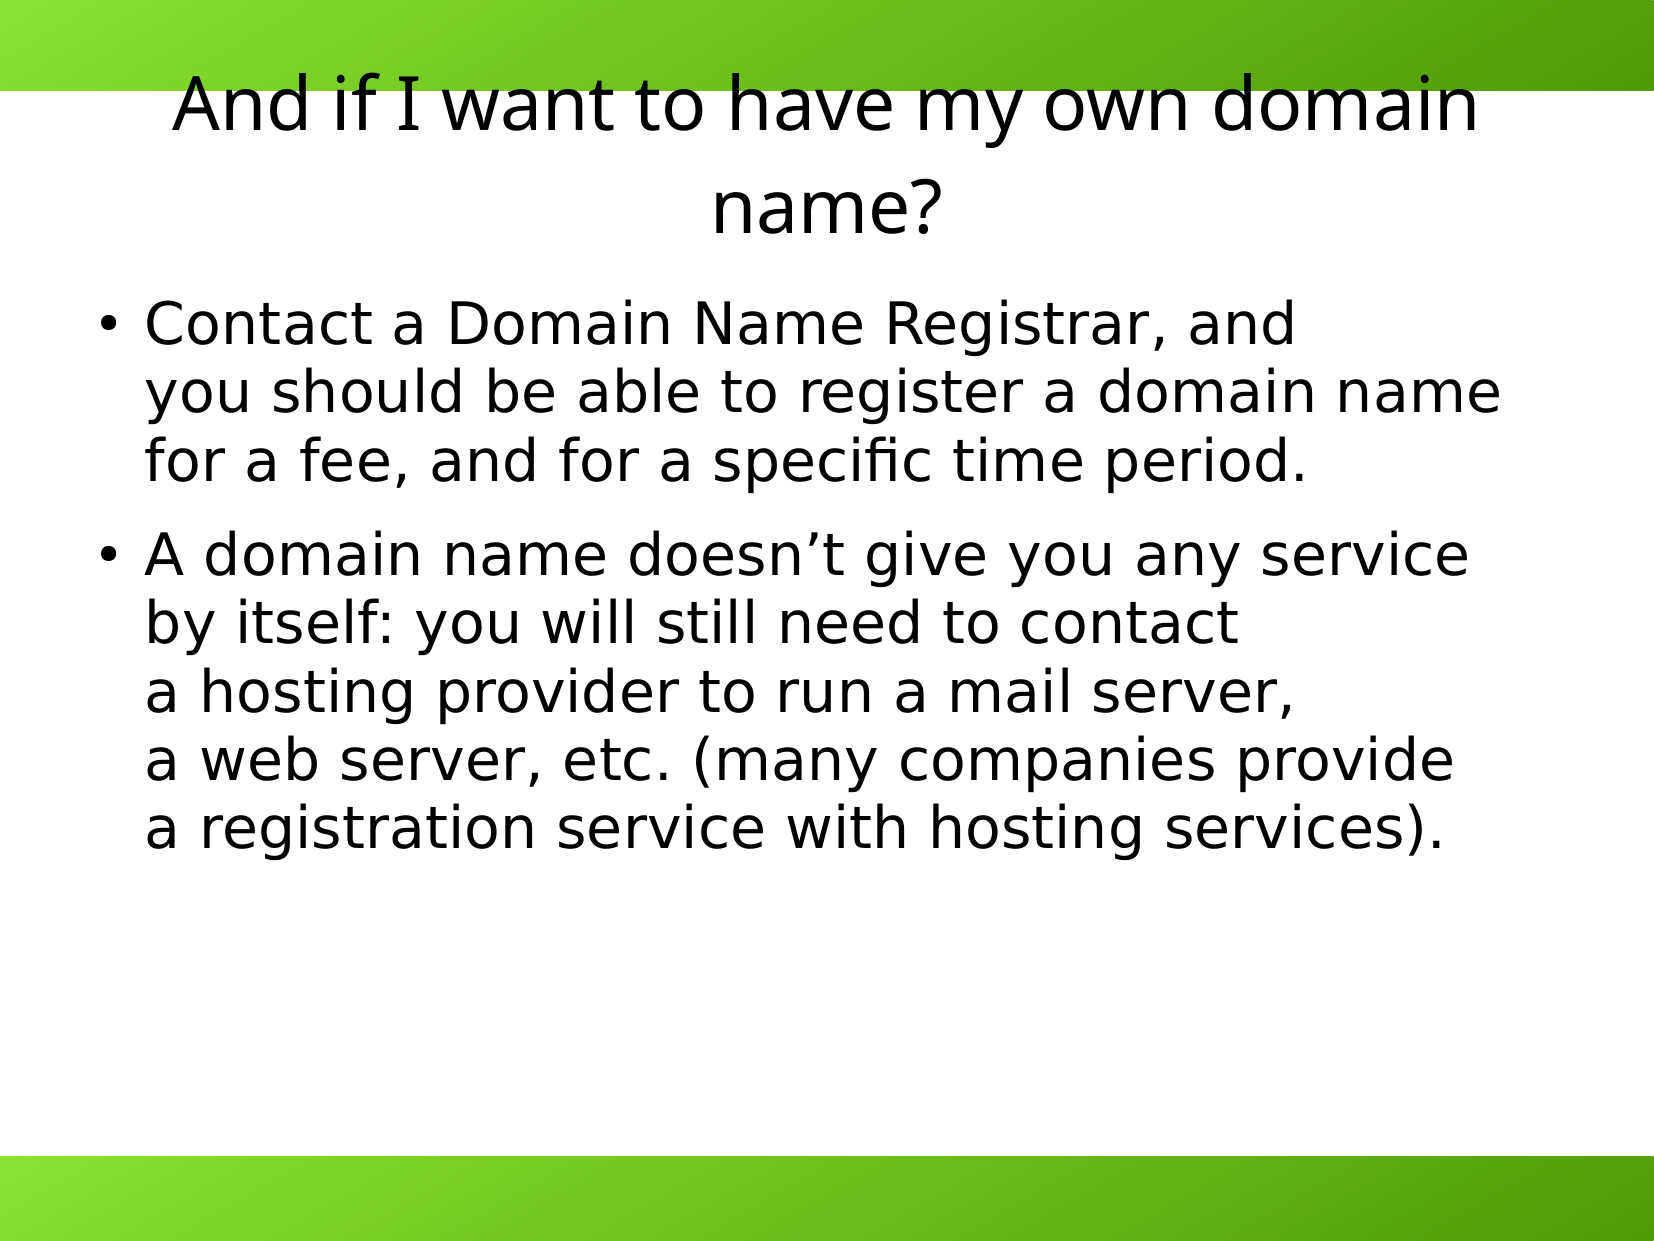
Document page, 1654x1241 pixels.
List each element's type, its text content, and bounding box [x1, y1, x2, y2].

list Contact a Domain Name Registrar, and you should be able to register a domain name for a fee, and for a specific time period. A domain name doesn’t give you any service by itself: you will still need to contact a hosting provider to run a mail server, a web server, etc. (many companies provide a registration service with hosting services). [82, 290, 1571, 1010]
title And if I want to have my own domain name? [82, 49, 1571, 257]
